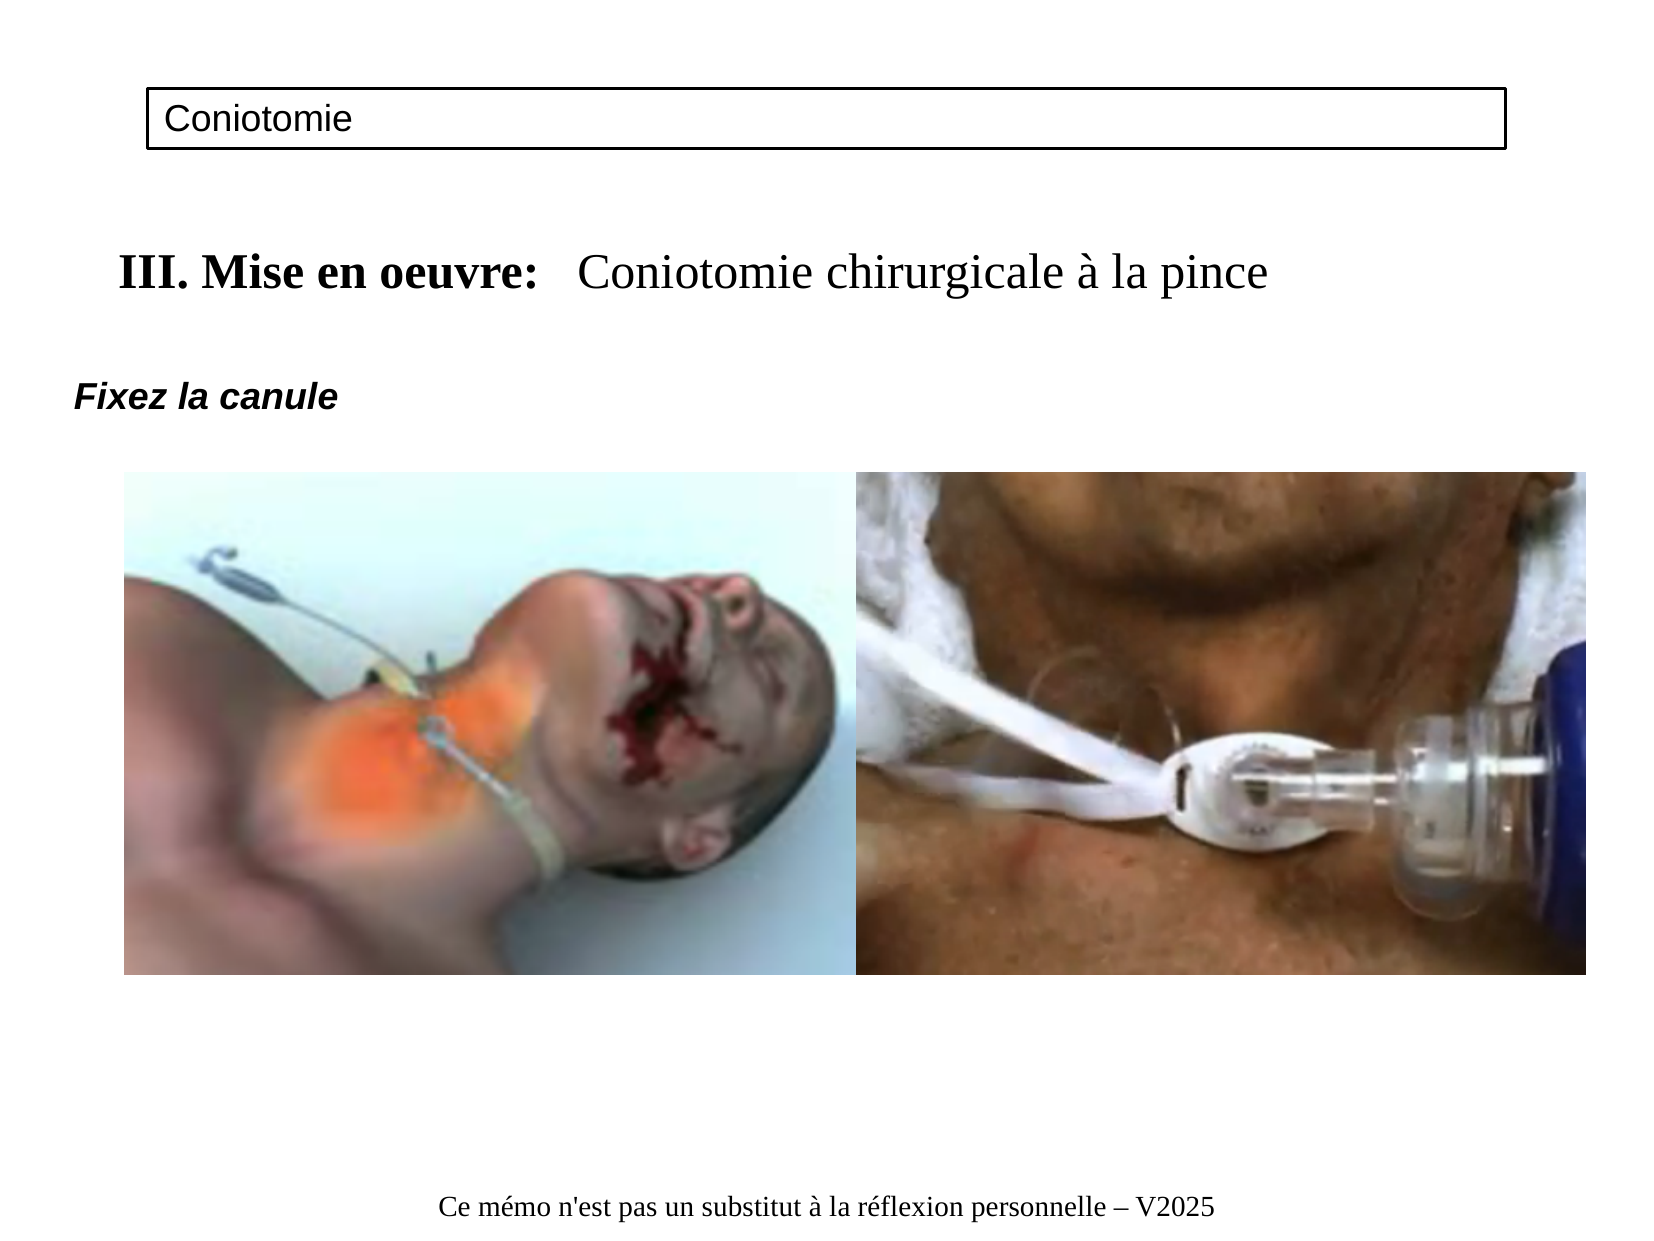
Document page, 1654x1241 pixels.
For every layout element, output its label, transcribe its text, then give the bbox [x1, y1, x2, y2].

text_box III. Mise en oeuvre: Coniotomie chirurgicale à la pince [103, 236, 1518, 309]
picture [124, 472, 1586, 975]
text_box Ce mémo n'est pas un substitut à la réflexion personnelle – V2025 [358, 1183, 1296, 1231]
text_box Coniotomie [147, 88, 1506, 149]
text_box Fixez la canule [59, 368, 1595, 427]
